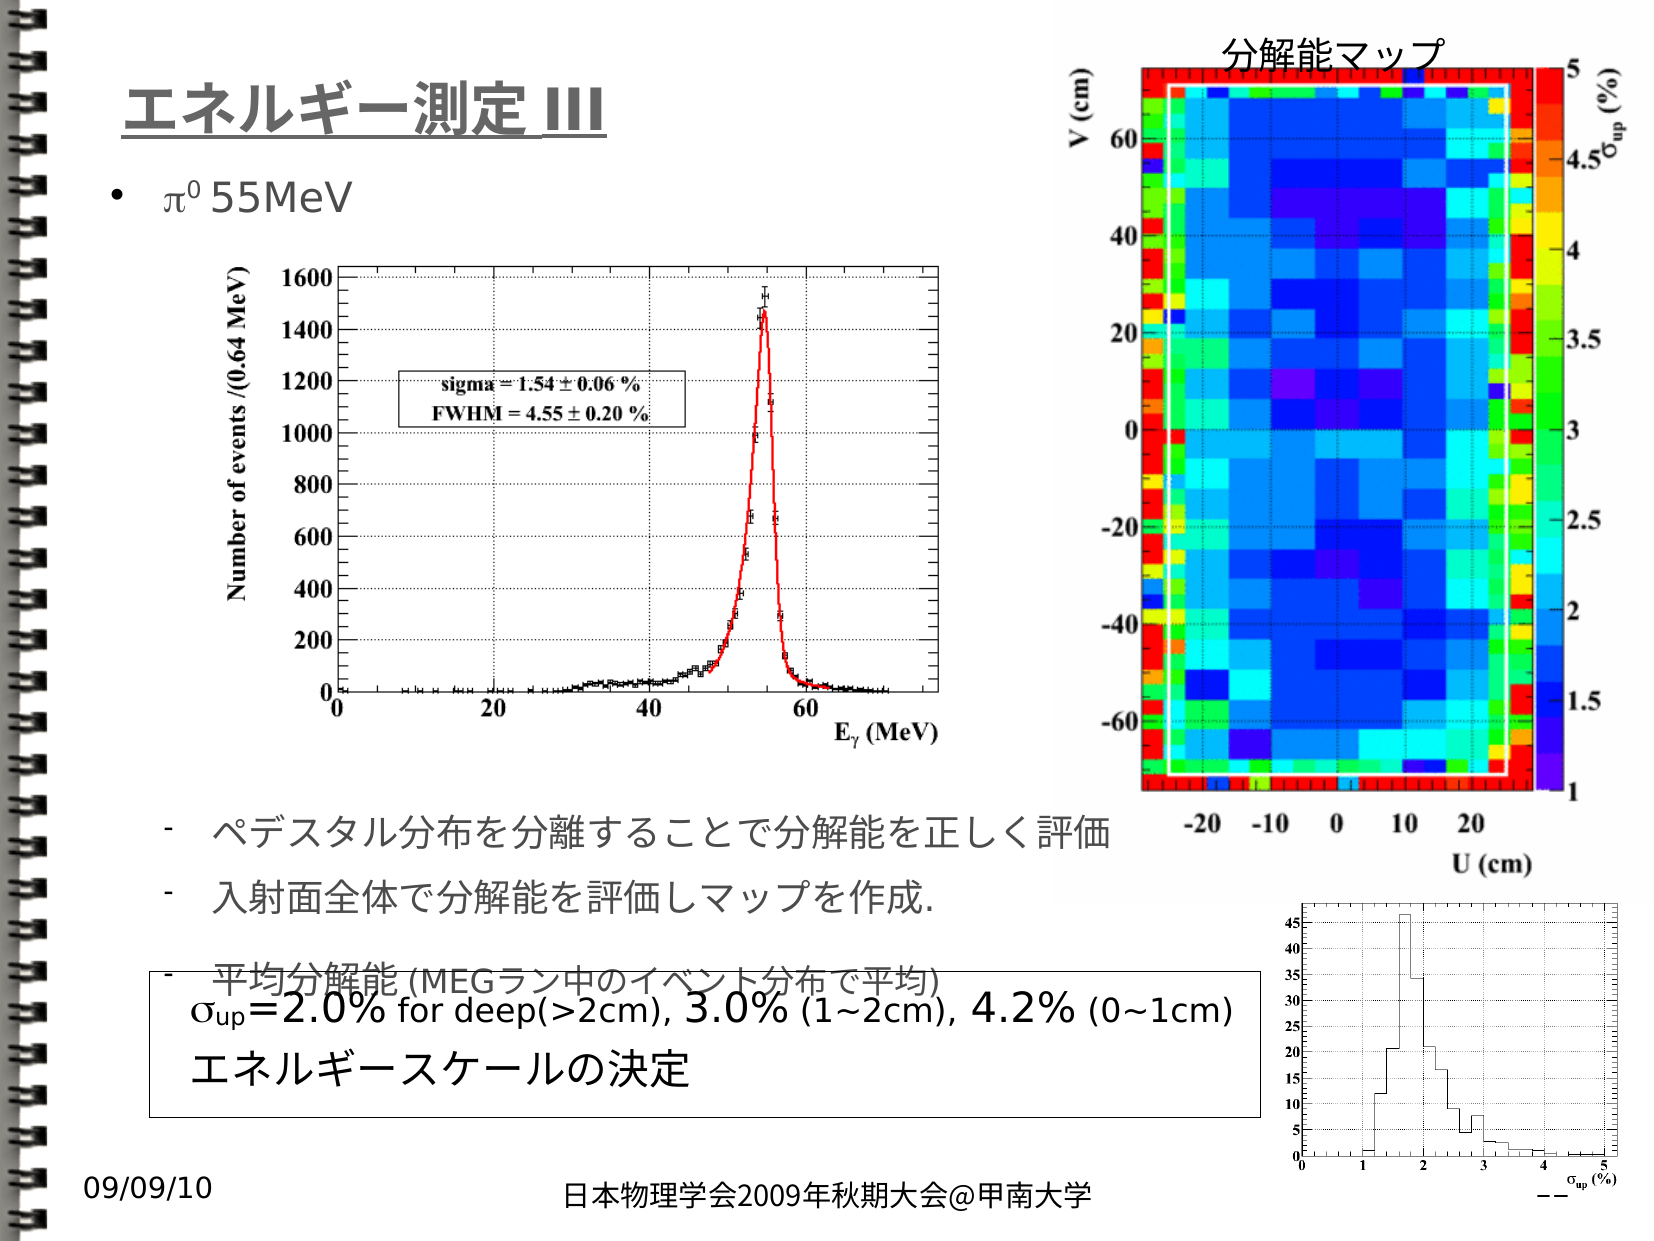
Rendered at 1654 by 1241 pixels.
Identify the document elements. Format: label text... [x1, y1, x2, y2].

list p0 55MeV [92, 174, 1052, 394]
text_box 分解能マップ [1203, 17, 1465, 76]
picture [0, 0, 1654, 1241]
title エネルギー測定 III [121, 50, 1052, 162]
text_box sup=2.0% for deep(>2cm), 3.0% (1~2cm), 4.2% (0~1cm) エネルギースケールの決定 [189, 984, 1257, 1097]
list ペデスタル分布を分離することで分解能を正しく評価 入射面全体で分解能を評価しマップを作成. 平均分解能 (MEGラン中のイベント分布で平均) [69, 804, 1548, 1148]
